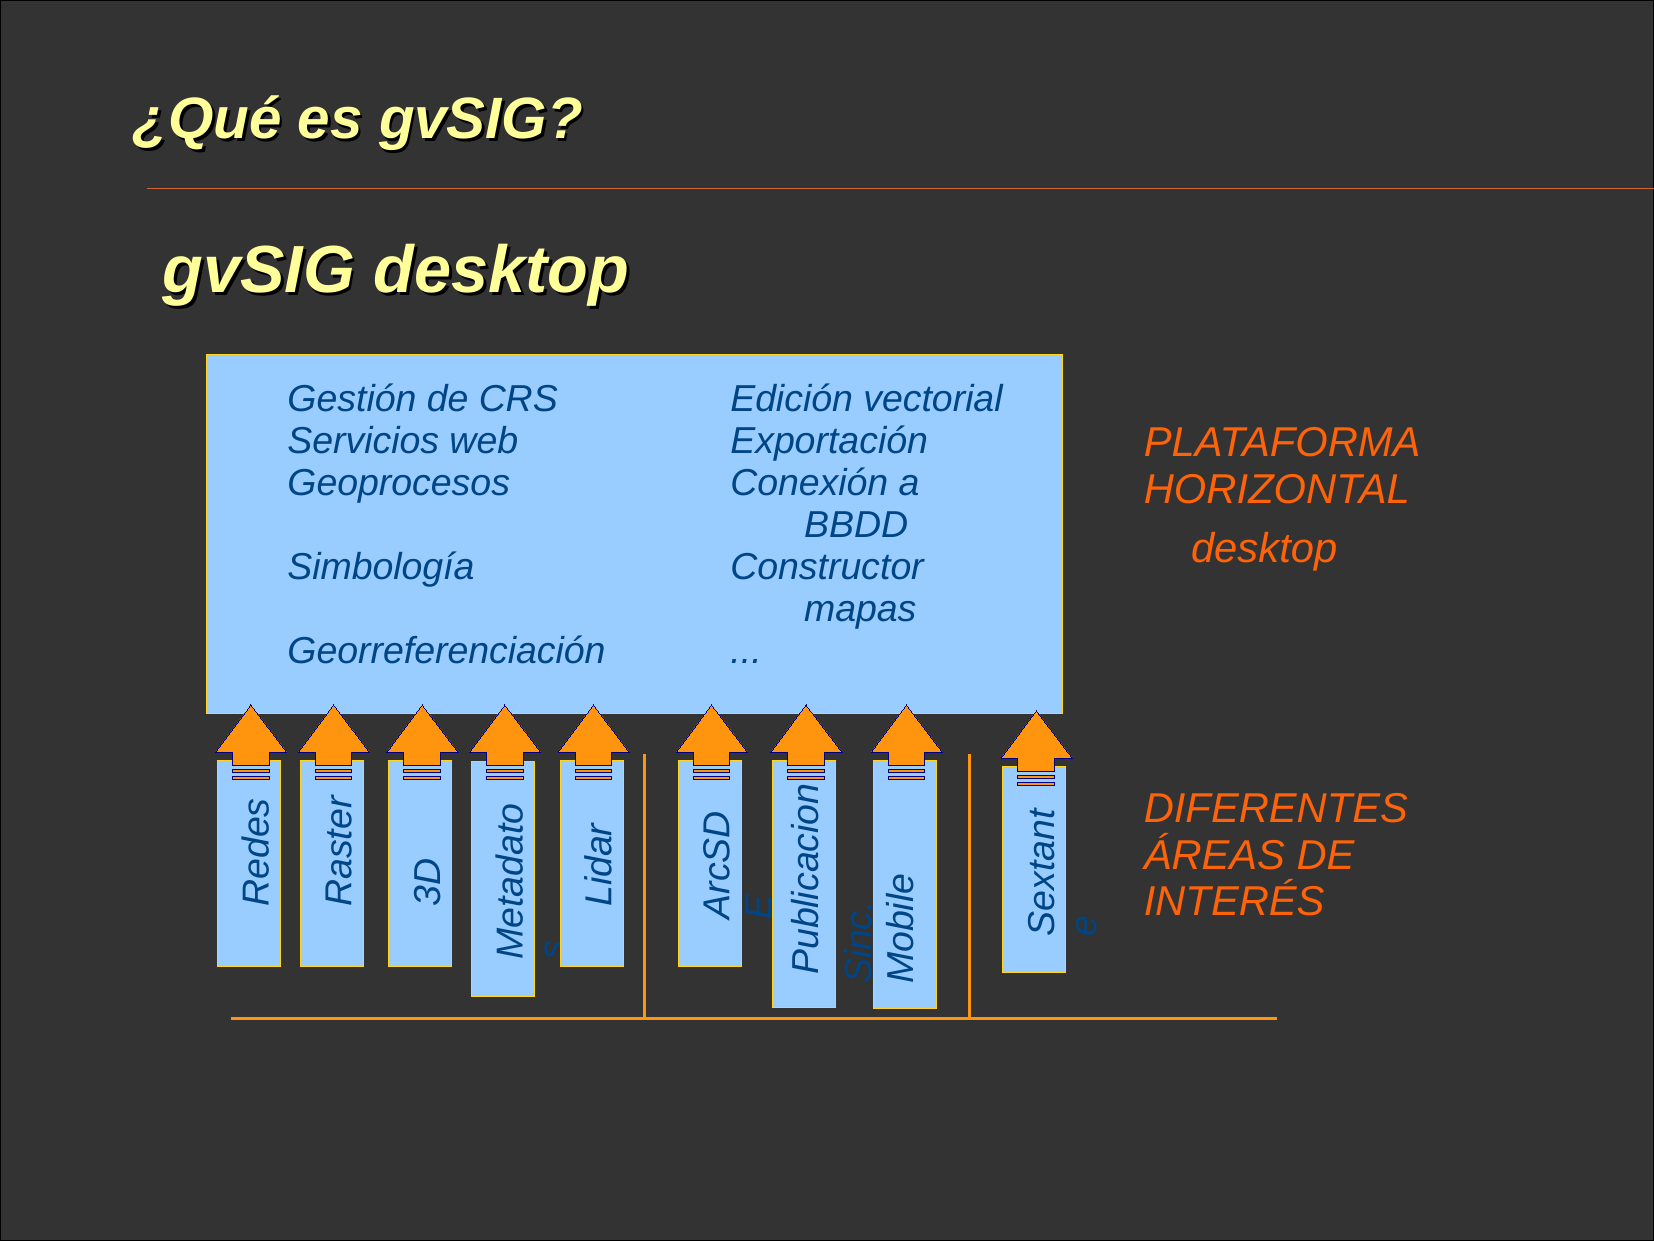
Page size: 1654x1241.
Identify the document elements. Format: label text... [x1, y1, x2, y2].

text_box Raster [309, 776, 367, 922]
text_box Publicacion [776, 664, 834, 990]
text_box Gestión de CRS Edición vectorial Servicios web Exportación Geoprocesos Conexión a BBDD Simbología Constructor mapas Georreferenciación ... [272, 370, 1043, 709]
text_box [0, 0, 1654, 1241]
text_box PLATAFORMA HORIZONTAL [1145, 420, 1459, 511]
text_box desktop [1192, 526, 1507, 571]
text_box Sinc. Mobile [829, 776, 968, 999]
text_box 3D [398, 776, 456, 922]
text_box Metadatos [481, 788, 581, 975]
text_box Redes [227, 776, 285, 922]
text_box [1017, 782, 1055, 786]
text_box Lidar [569, 776, 627, 922]
text_box Sinc. Mobile [971, 776, 1654, 999]
text_box ¿Qué es gvSIG? [118, 78, 975, 169]
text_box ArcSDE [687, 776, 776, 935]
text_box gvSIG desktop [147, 224, 709, 315]
